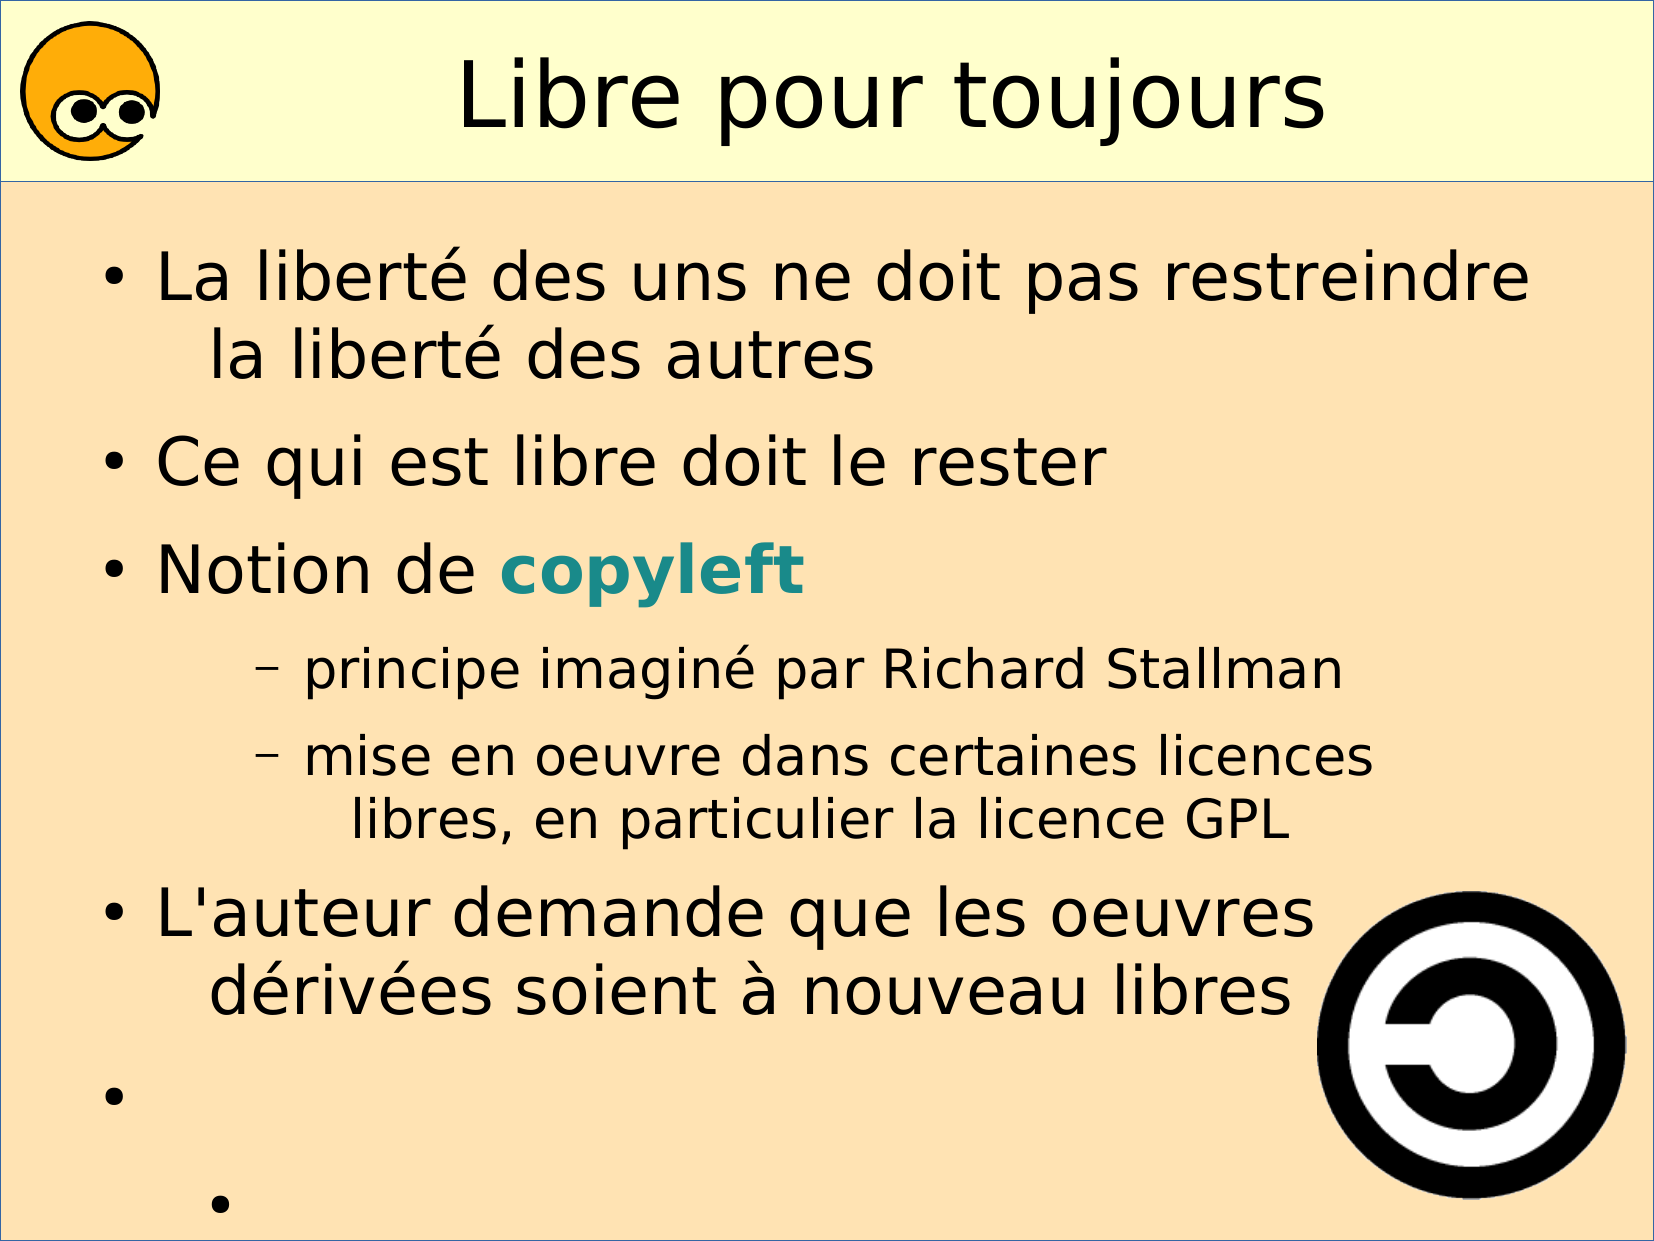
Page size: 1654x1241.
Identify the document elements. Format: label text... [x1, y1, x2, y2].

title Libre pour toujours [180, 29, 1606, 163]
picture [1317, 891, 1627, 1200]
picture [20, 21, 160, 161]
list La liberté des uns ne doit pas restreindre la liberté des autres Ce qui est libre doit le rester Notion de copyleft principe imaginé par Richard Stallman mise en oeuvre dans certaines licences libres, en particulier la licence GPL L'auteur demande que les oeuvres dérivées soient à nouveau libres [66, 238, 1555, 1241]
